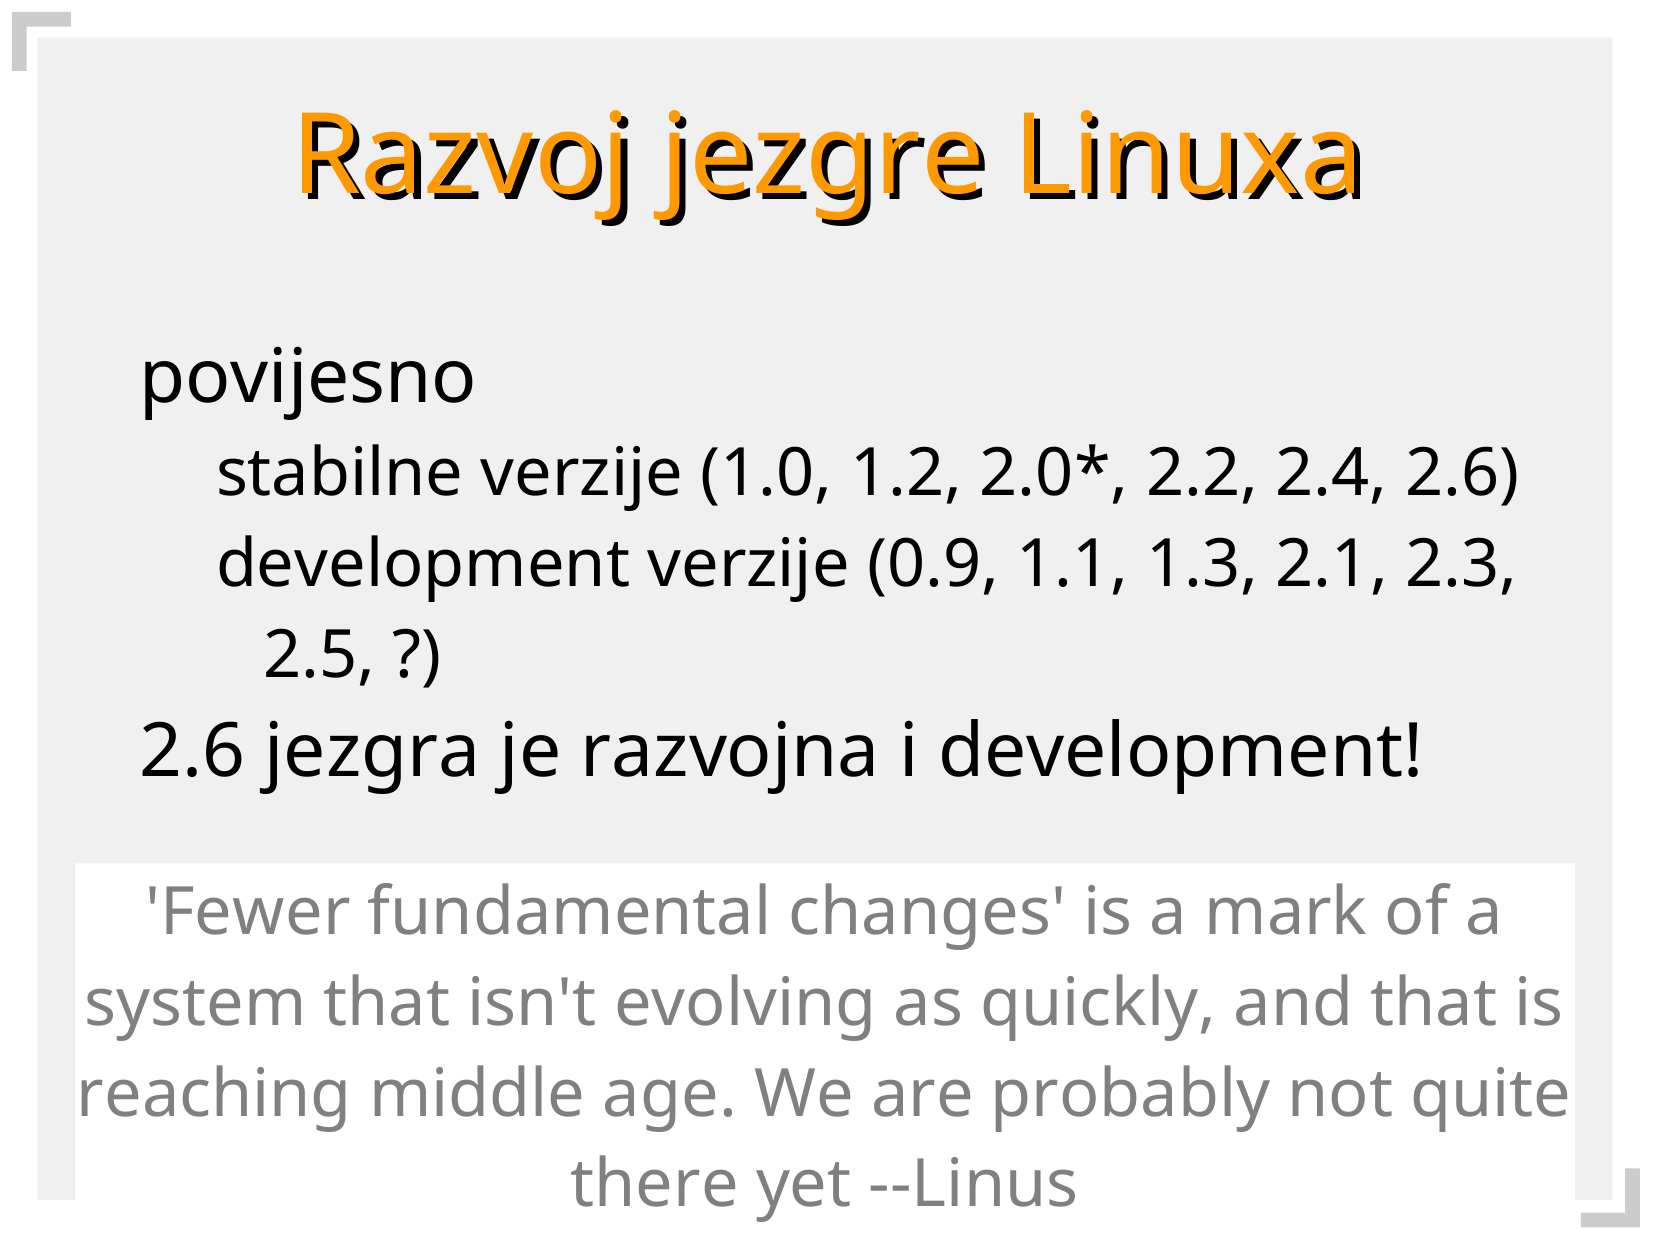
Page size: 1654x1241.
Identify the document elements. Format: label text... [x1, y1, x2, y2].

text_box 'Fewer fundamental changes' is a mark of a system that isn't evolving as quickly, and that is reaching middle age. We are probably not quite there yet --Linus [75, 863, 1576, 1164]
list povijesno stabilne verzije (1.0, 1.2, 2.0*, 2.2, 2.4, 2.6) development verzije (0.9, 1.1, 1.3, 2.1, 2.3, 2.5, ?) 2.6 jezgra je razvojna i development! *) 1996. linux postaje 64 bitan operativni sustav za Alpha procesore [121, 322, 1561, 863]
title Razvoj jezgre Linuxa [121, 46, 1534, 254]
